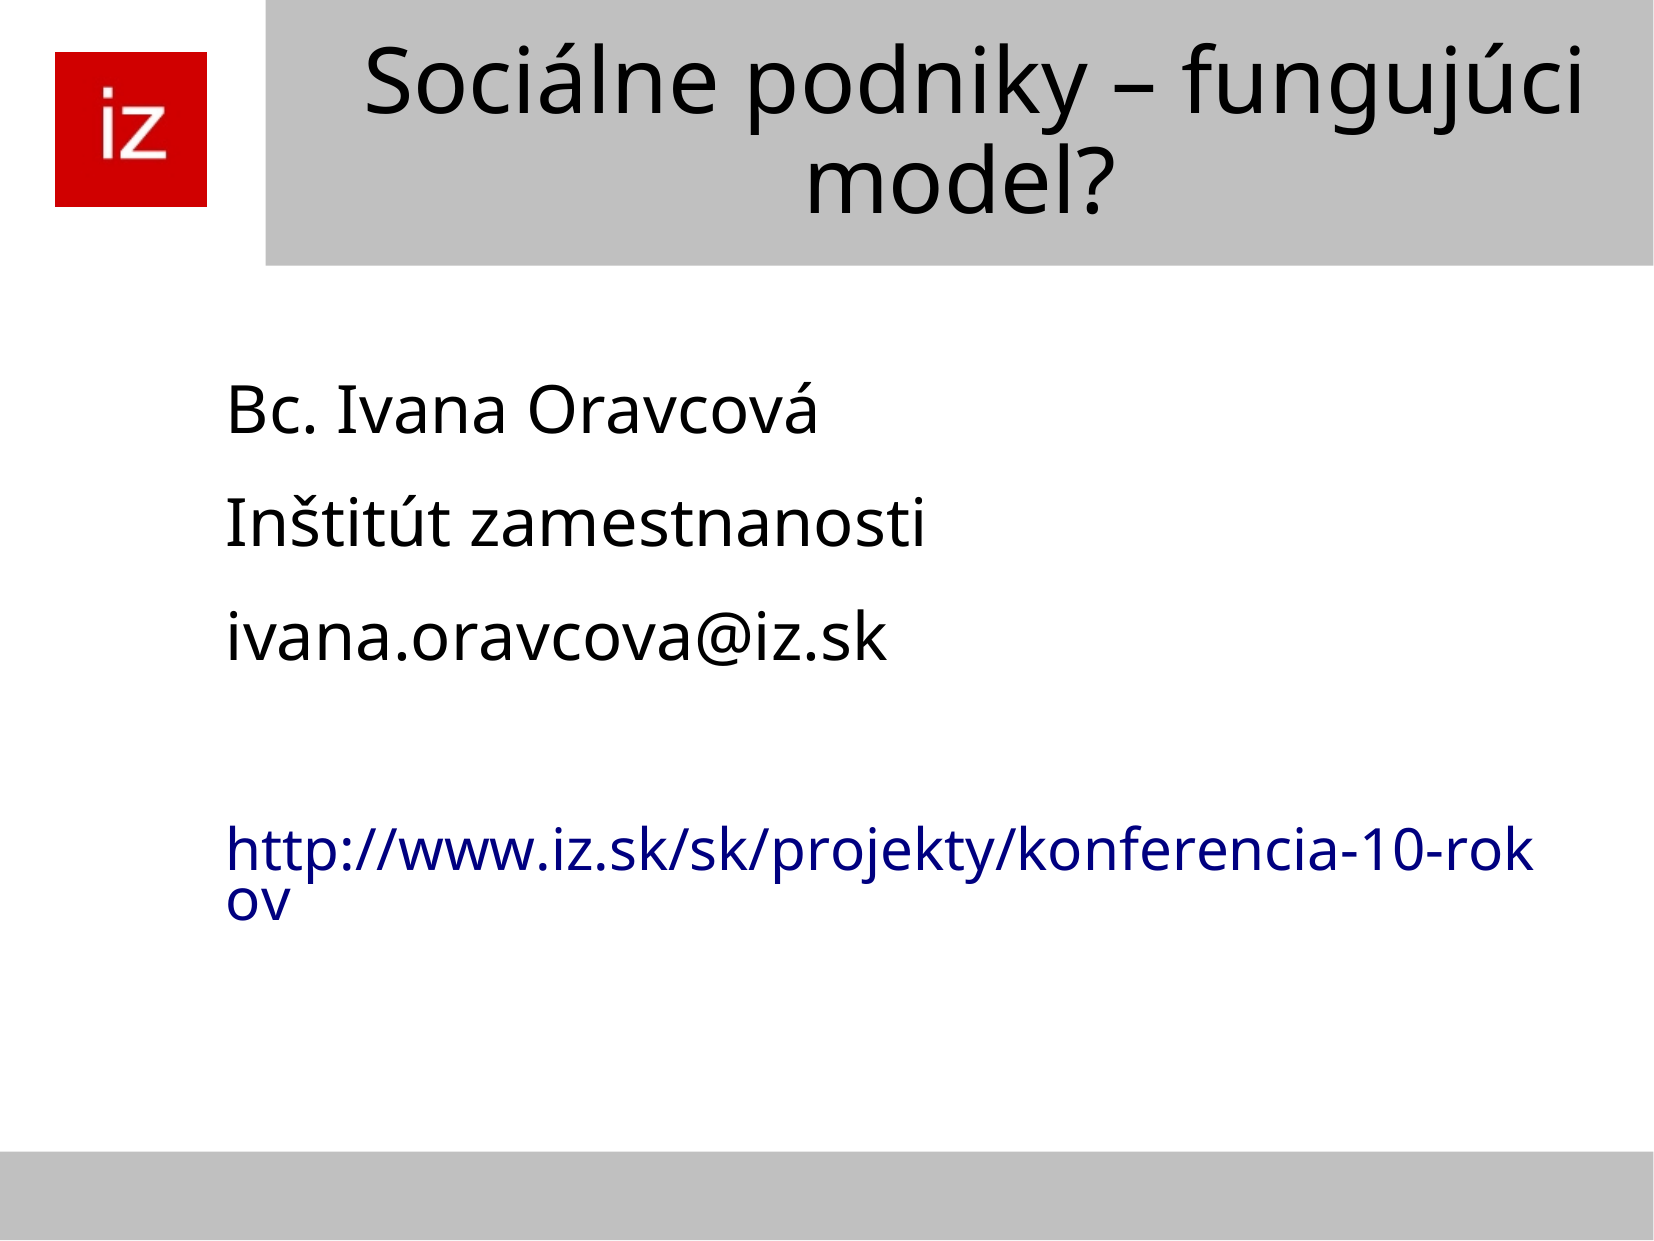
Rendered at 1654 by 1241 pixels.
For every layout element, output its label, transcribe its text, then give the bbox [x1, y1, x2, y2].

list Bc. Ivana Oravcová Inštitút zamestnanosti ivana.oravcova@iz.sk http://www.iz.sk/sk/projekty/konferencia-10-rokov [59, 375, 1559, 1241]
title Sociálne podniky – fungujúci model? [295, 2, 1625, 265]
picture [55, 52, 207, 207]
